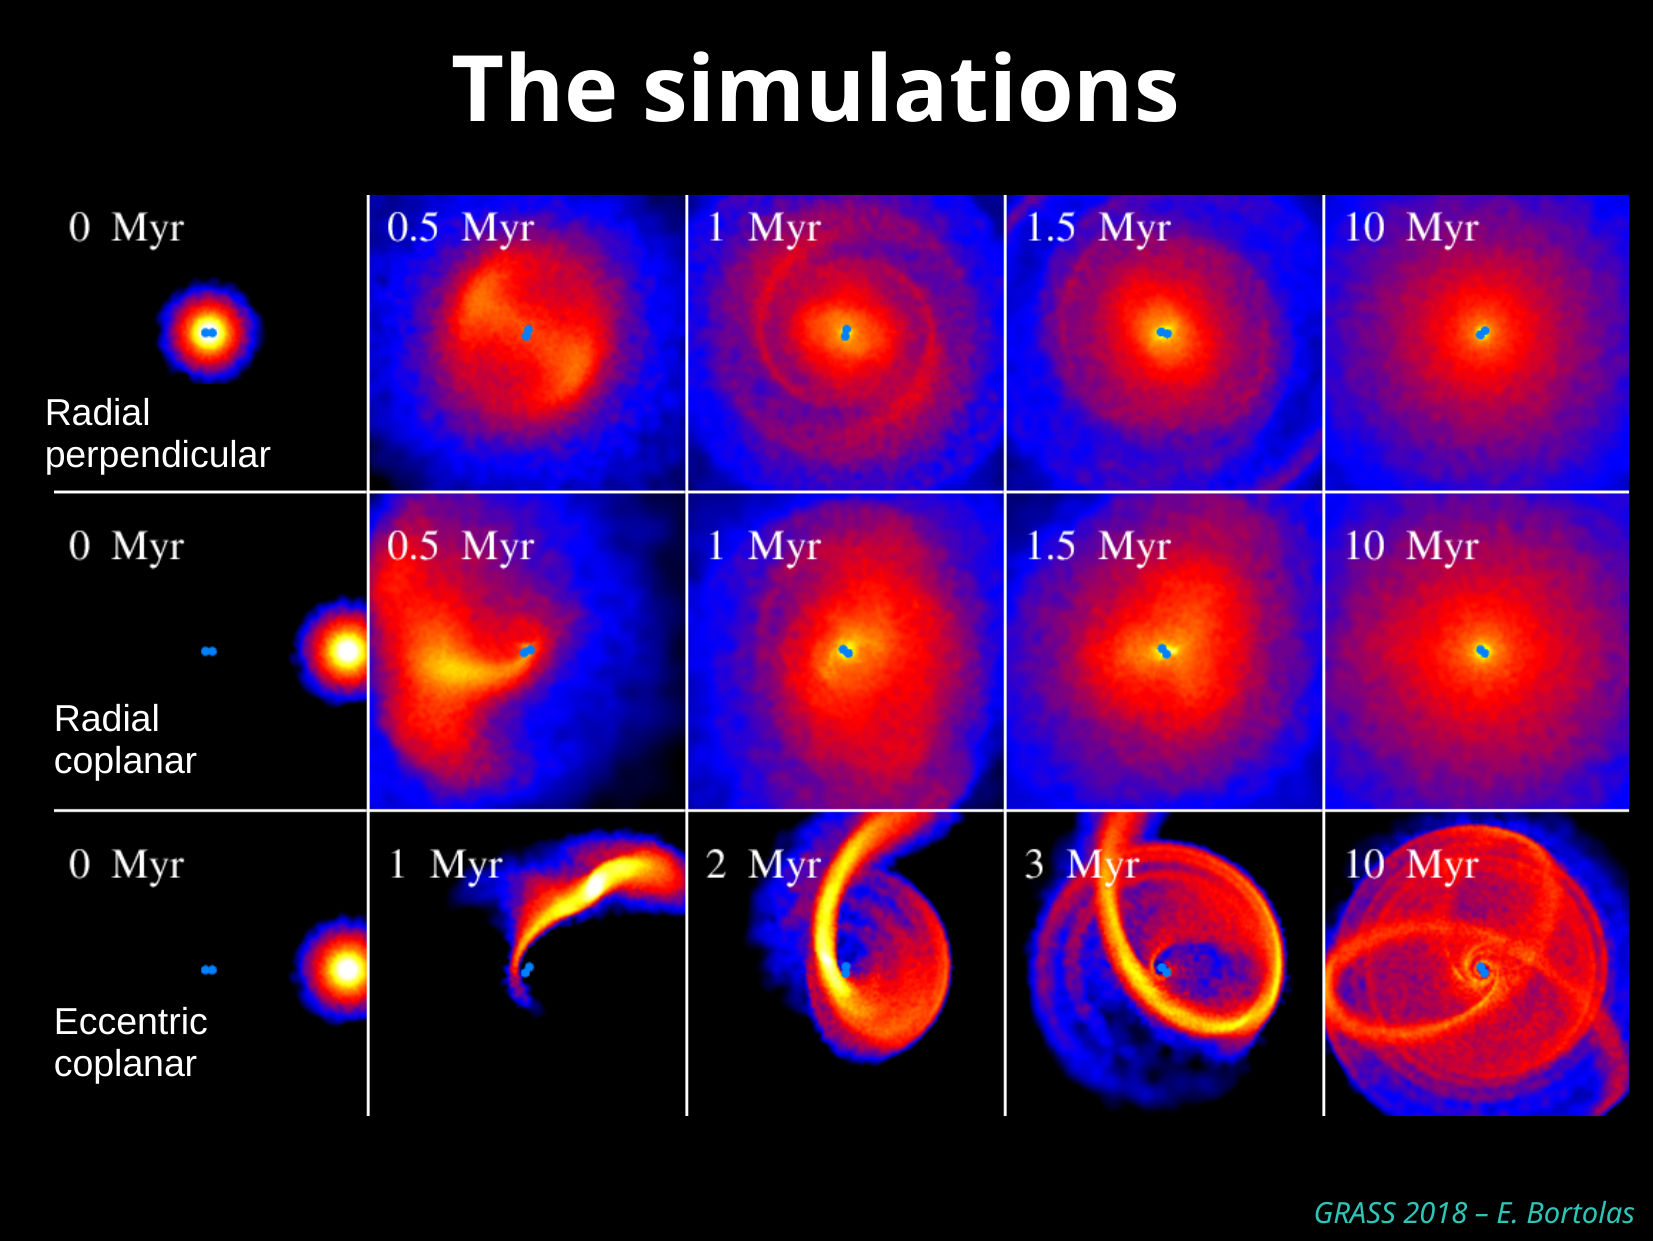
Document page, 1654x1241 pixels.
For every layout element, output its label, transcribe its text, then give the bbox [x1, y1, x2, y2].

text_box Eccentric coplanar [39, 993, 280, 1092]
text_box GRASS 2018 – E. Bortolas [1155, 1185, 1651, 1241]
text_box The simulations [90, 16, 1542, 181]
picture [54, 195, 1630, 1116]
text_box Radial perpendicular [30, 384, 310, 483]
text_box Radial coplanar [39, 690, 280, 789]
